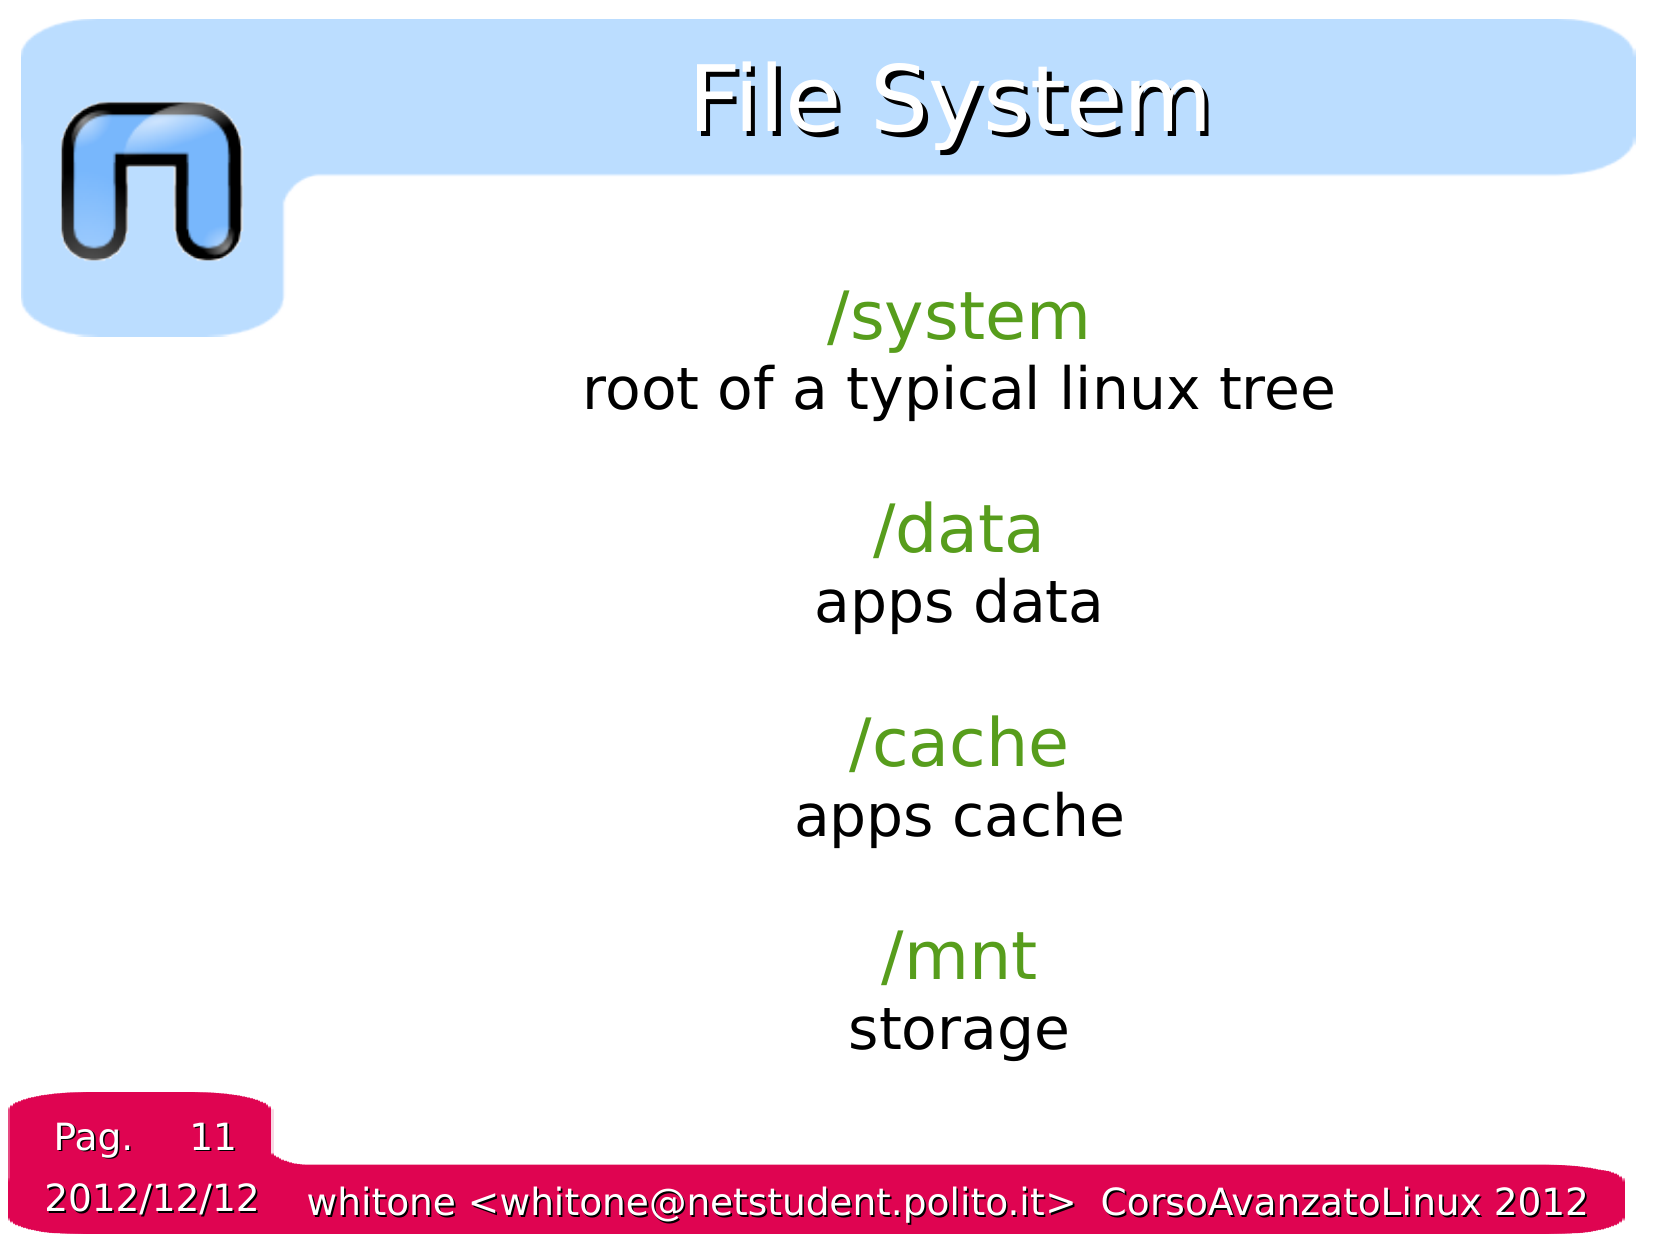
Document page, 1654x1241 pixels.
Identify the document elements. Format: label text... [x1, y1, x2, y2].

picture [0, 19, 1636, 354]
title File System [265, 3, 1636, 197]
text_box 2012/12/12 [29, 1169, 284, 1241]
text_box Pag. <numero> [27, 1108, 413, 1168]
subtitle /system root of a typical linux tree /data apps data /cache apps cache /mnt storage [295, 212, 1625, 1129]
text_box whitone <whitone@netstudent.polito.it> CorsoAvanzatoLinux 2012 [292, 1173, 1604, 1241]
picture [8, 1092, 1625, 1234]
